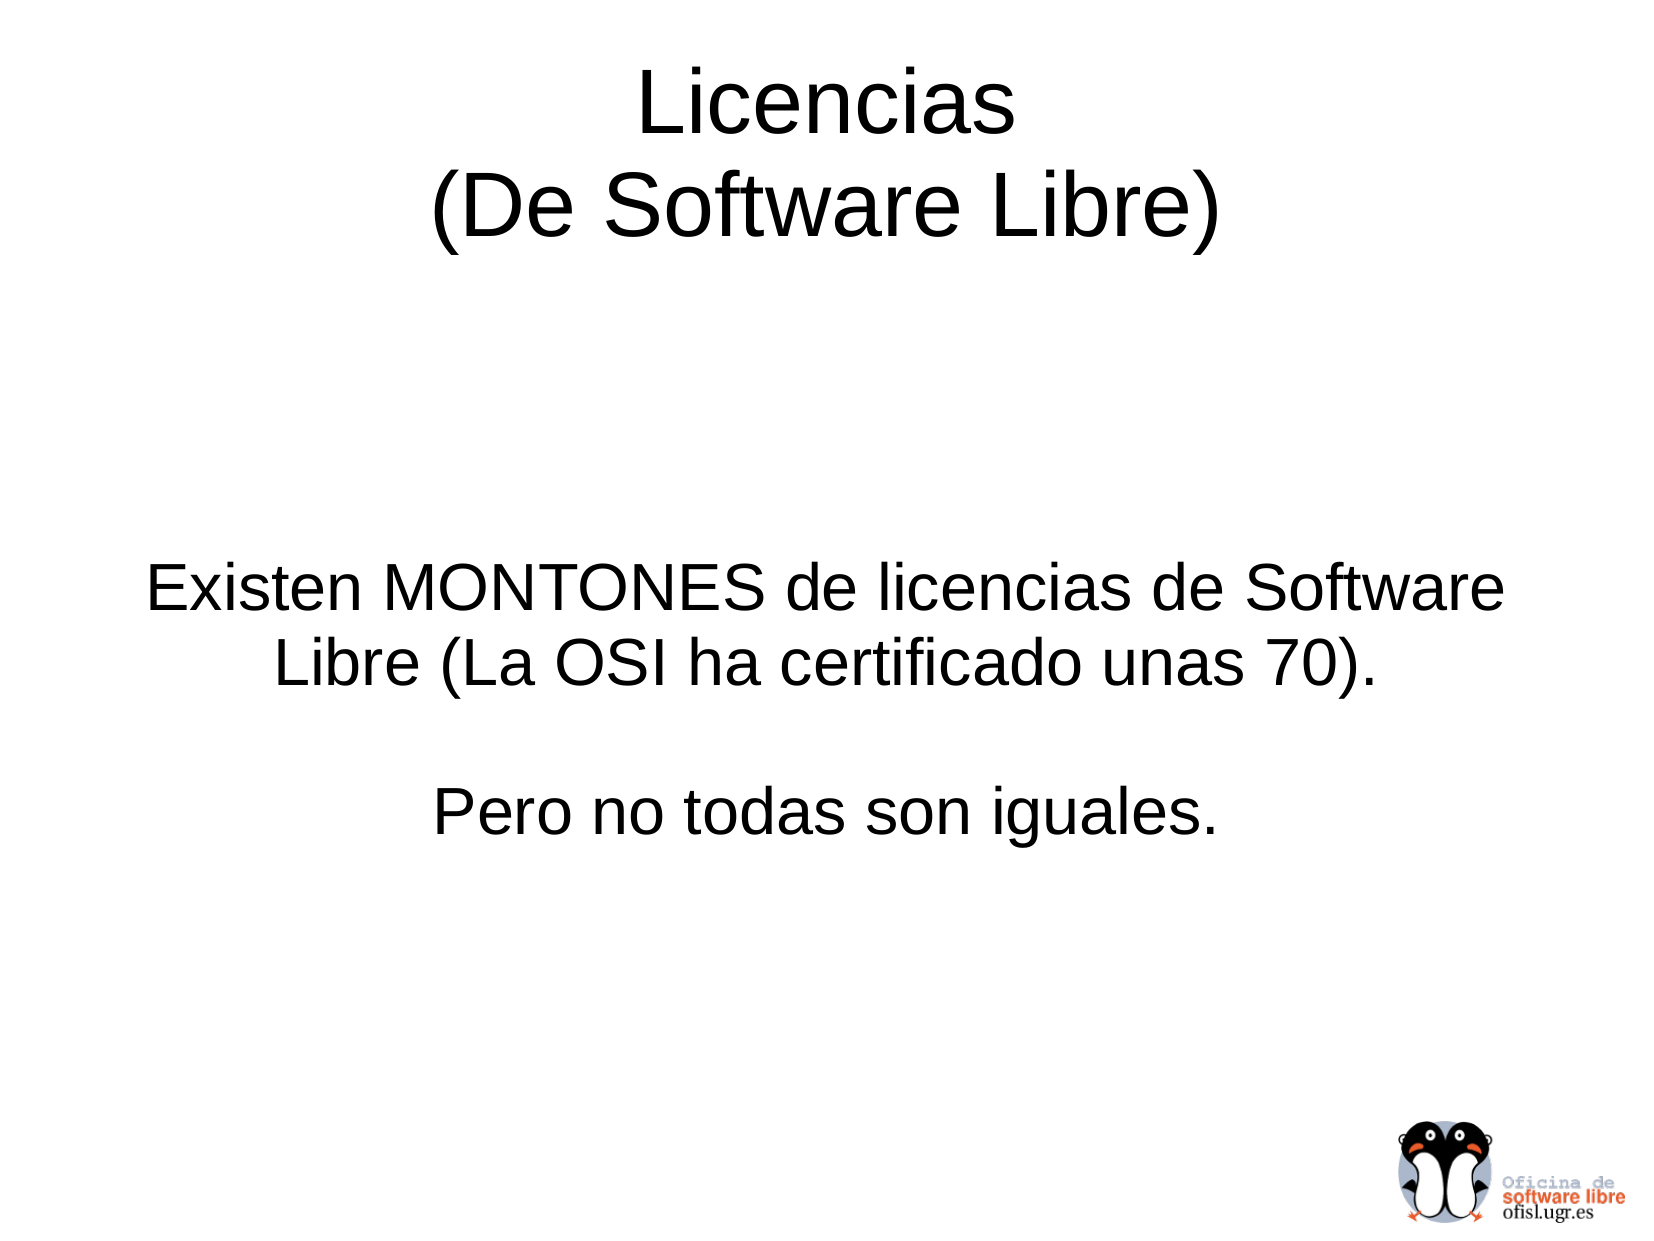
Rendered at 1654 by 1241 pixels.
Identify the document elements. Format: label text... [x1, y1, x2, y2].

title Licencias (De Software Libre) [82, 50, 1571, 256]
subtitle Existen MONTONES de licencias de Software Libre (La OSI ha certificado unas 70). Pero no todas son iguales. [82, 297, 1571, 1102]
picture [1398, 1121, 1625, 1223]
